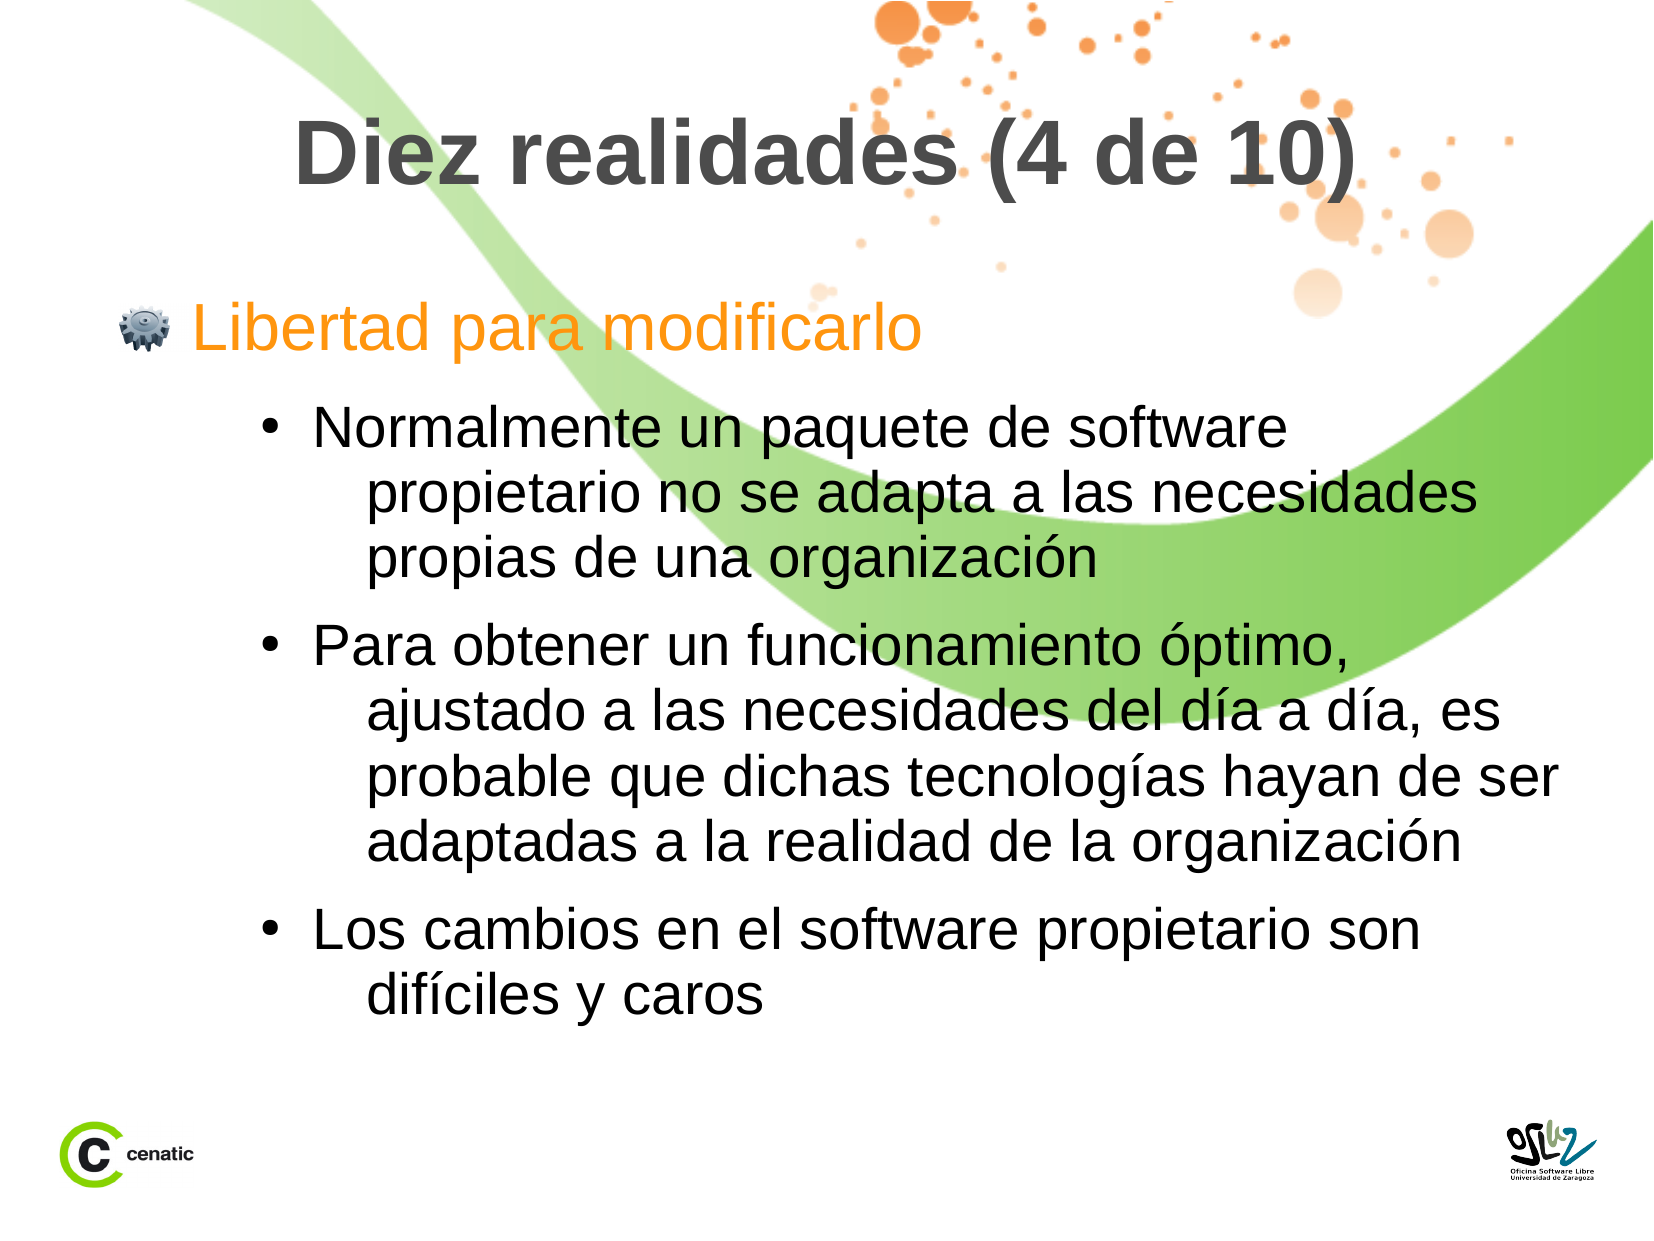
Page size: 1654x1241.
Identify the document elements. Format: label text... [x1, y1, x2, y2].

picture [59, 1121, 194, 1188]
title Diez realidades (4 de 10) [82, 56, 1571, 250]
picture [183, 0, 1653, 755]
list Libertad para modificarlo Normalmente un paquete de software propietario no se adapta a las necesidades propias de una organización Para obtener un funcionamiento óptimo, ajustado a las necesidades del día a día, es probable que dichas tecnologías hayan de ser adaptadas a la realidad de la organización Los cambios en el software propietario son difíciles y caros [82, 290, 1571, 1137]
picture [1505, 1119, 1600, 1182]
